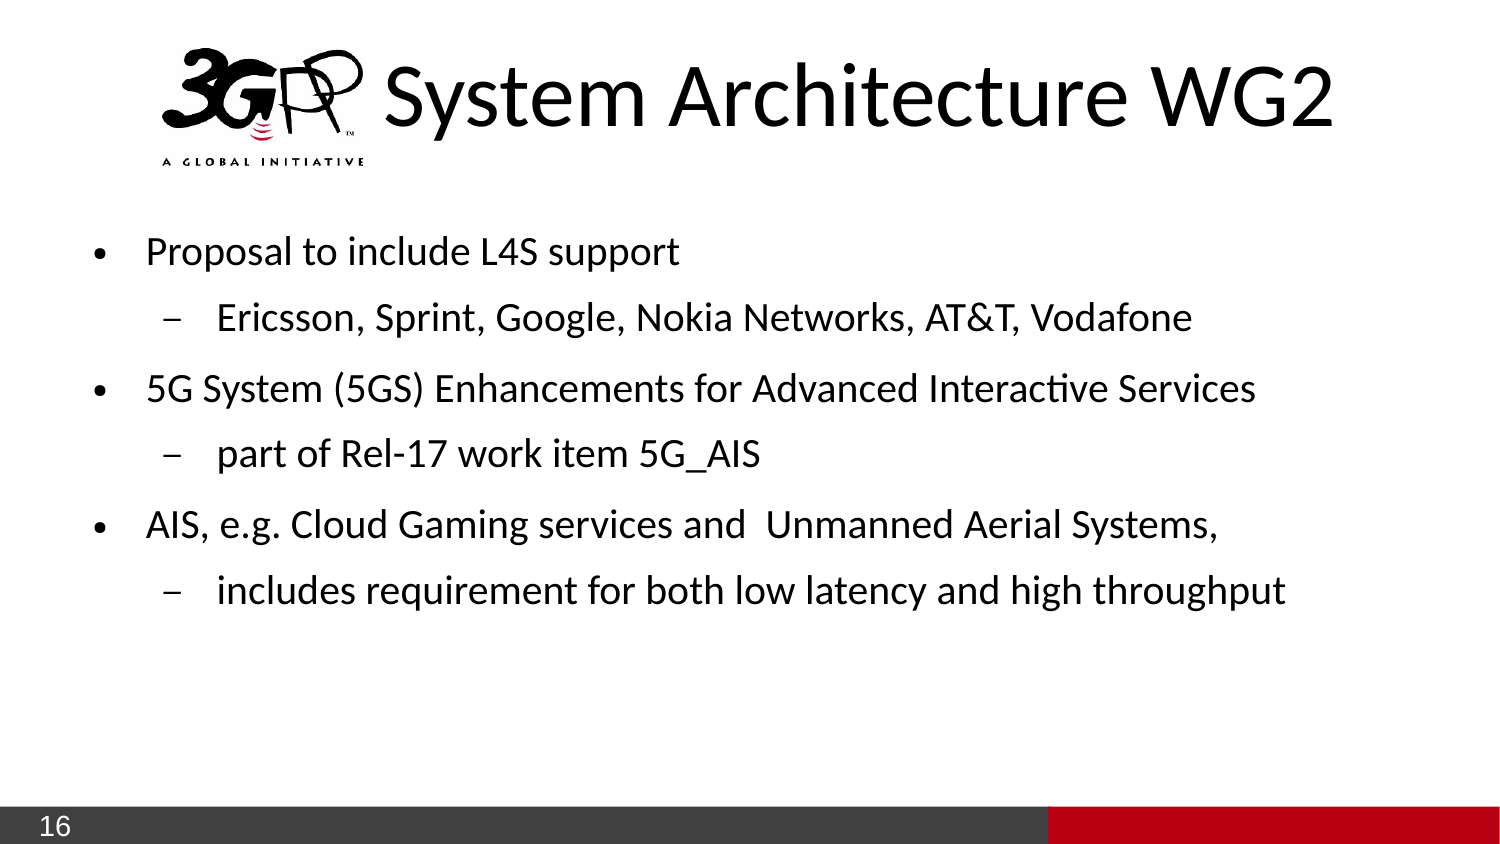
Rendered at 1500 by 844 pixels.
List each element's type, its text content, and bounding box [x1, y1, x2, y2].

list Proposal to include L4S support Ericsson, Sprint, Google, Nokia Networks, AT&T, Vodafone 5G System (5GS) Enhancements for Advanced Interactive Services part of Rel-17 work item 5G_AIS AIS, e.g. Cloud Gaming services and Unmanned Aerial Systems, includes requirement for both low latency and high throughput [75, 234, 1425, 687]
picture [162, 48, 363, 166]
title 3GPP System Architecture WG2 [75, 33, 1425, 175]
